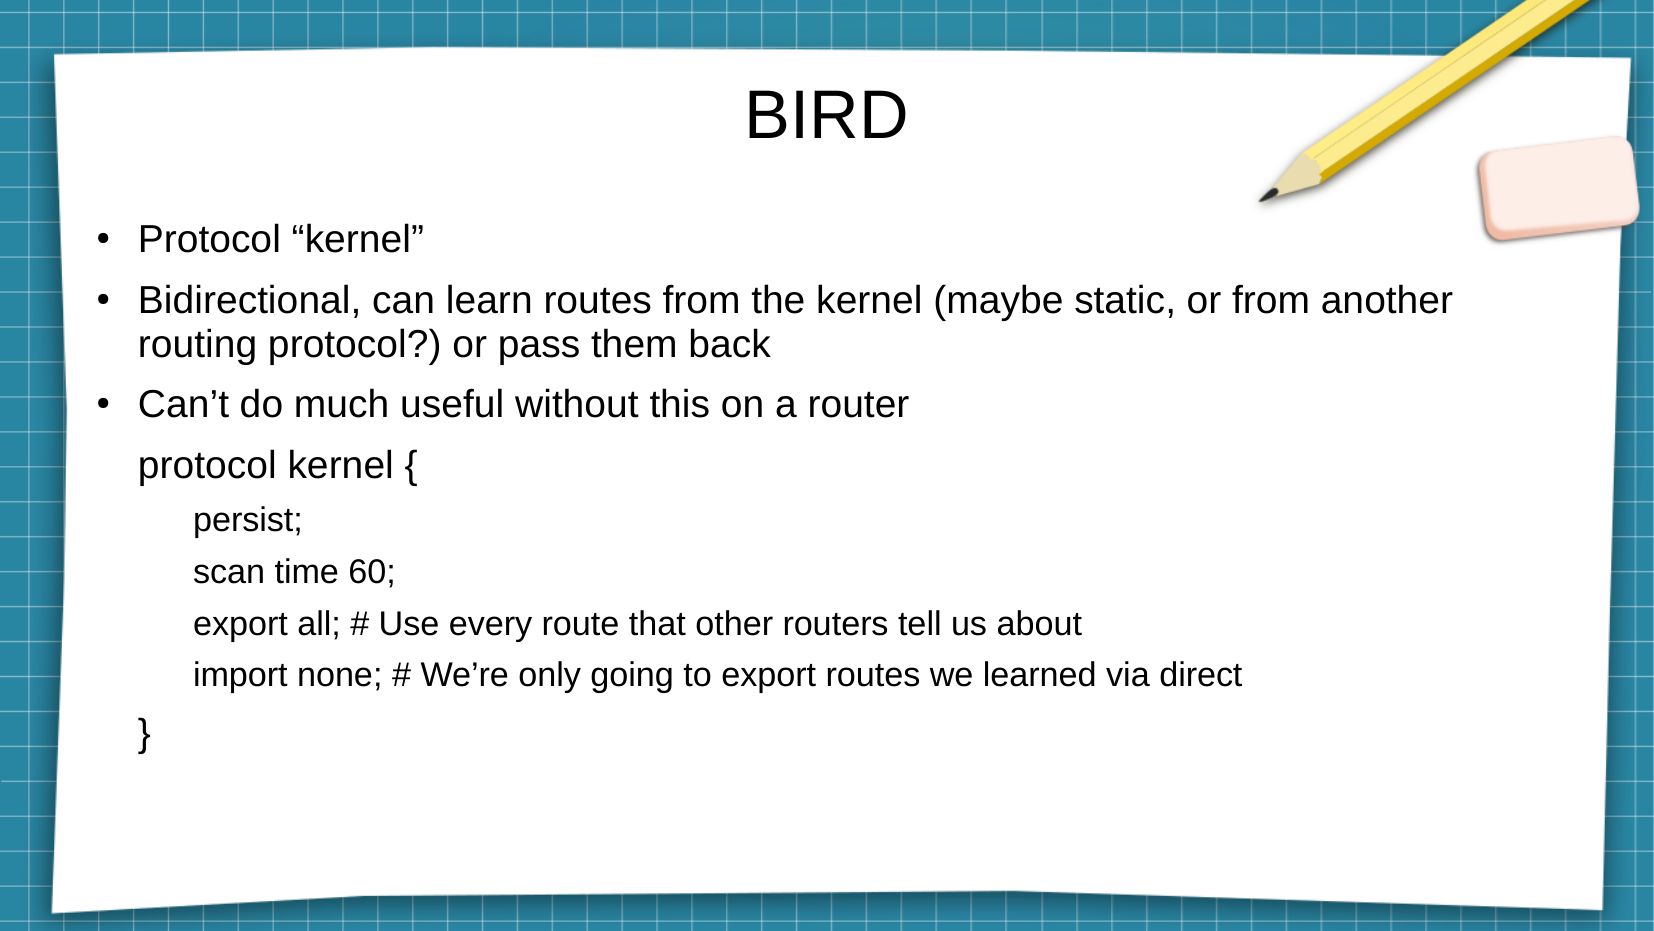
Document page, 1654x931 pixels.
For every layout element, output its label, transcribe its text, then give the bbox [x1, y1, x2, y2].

picture [0, 0, 1654, 931]
list Protocol “kernel” Bidirectional, can learn routes from the kernel (maybe static, or from another routing protocol?) or pass them back Can’t do much useful without this on a router protocol kernel { persist; scan time 60; export all; # Use every route that other routers tell us about import none; # We’re only going to export routes we learned via direct } [82, 217, 1571, 758]
title BIRD [82, 37, 1571, 193]
